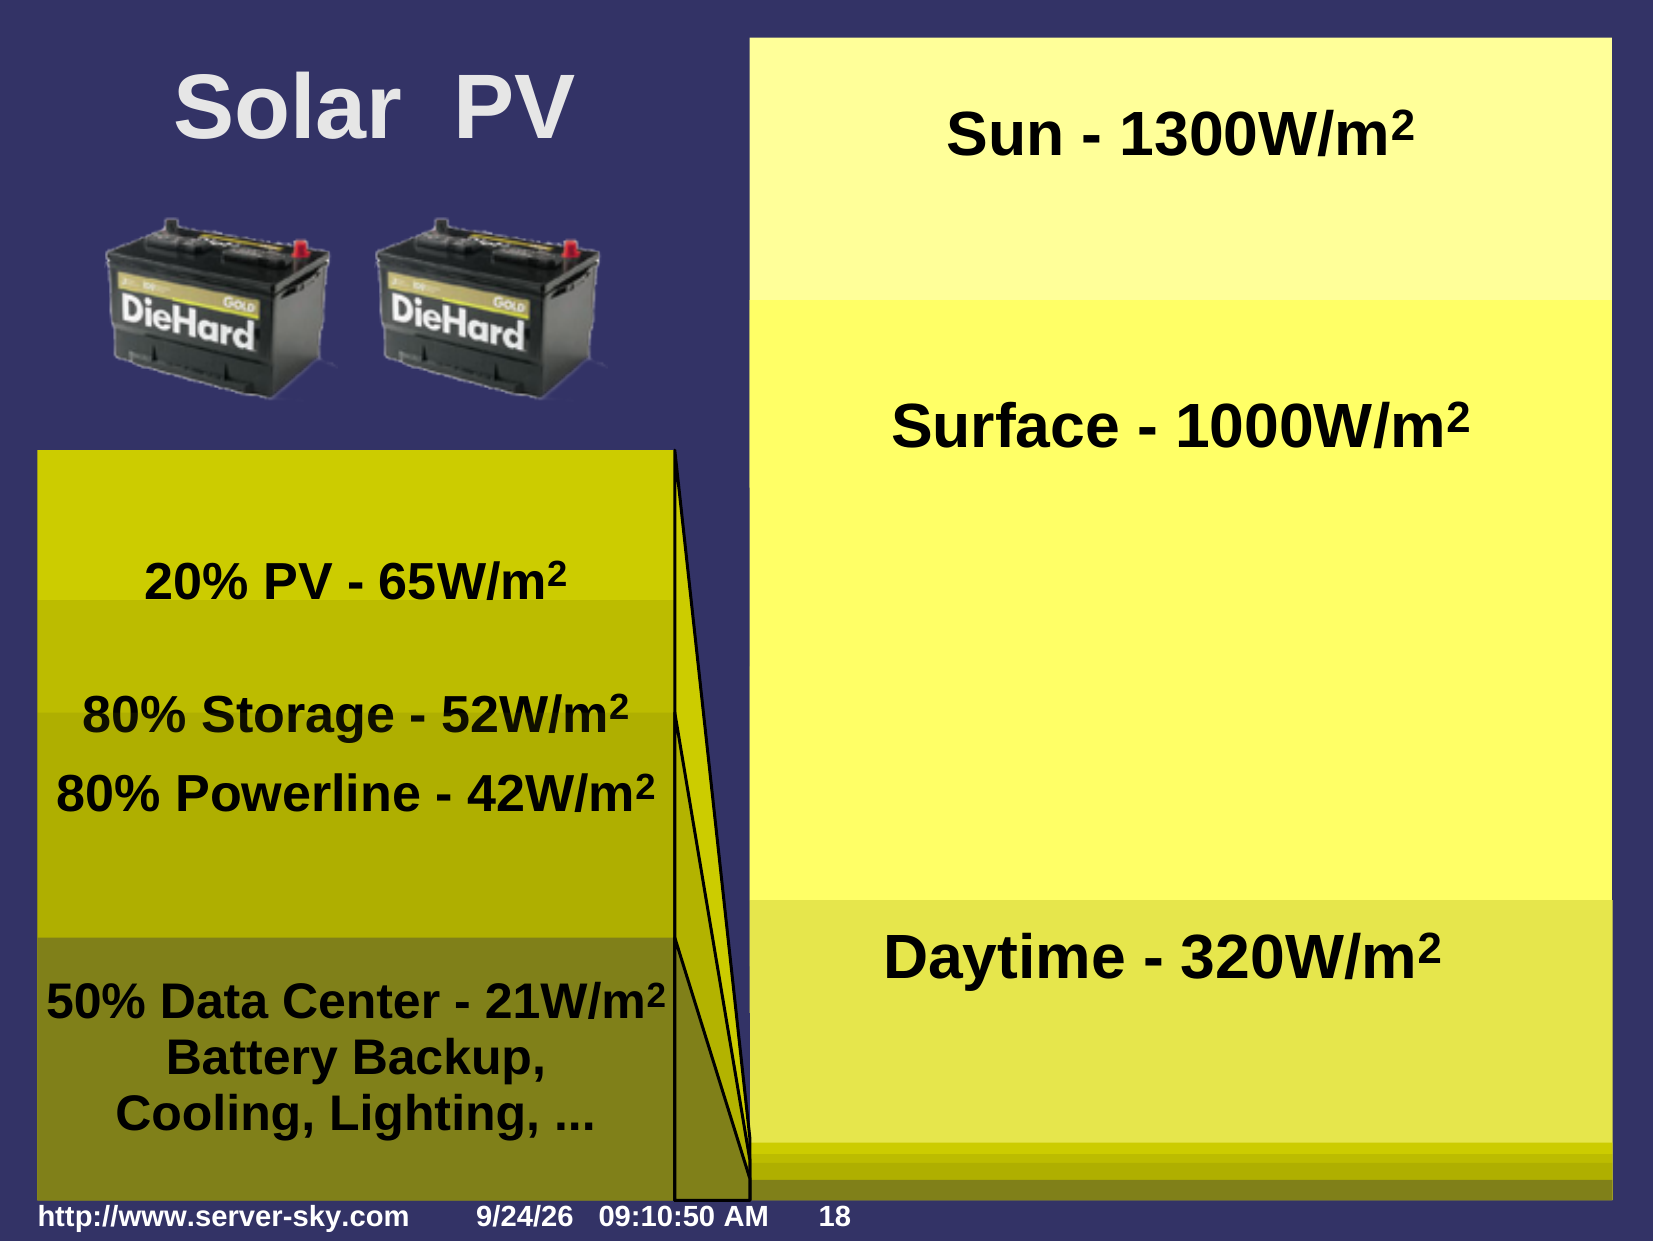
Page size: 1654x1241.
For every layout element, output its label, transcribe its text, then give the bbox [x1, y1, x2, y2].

text_box 80% Powerline - 42W/m2 [37, 712, 674, 937]
title Solar PV [0, 37, 750, 177]
text_box 20% PV - 65W/m2 [37, 450, 674, 600]
picture [104, 214, 338, 413]
text_box Surface - 1000W/m2 [749, 300, 1612, 900]
text_box Daytime - 320W/m2 [749, 900, 1612, 1013]
text_box [674, 450, 1613, 1201]
picture [374, 214, 608, 413]
text_box 80% Storage - 52W/m2 \ [37, 600, 674, 712]
text_box Sun - 1300W/m2 [749, 37, 1612, 300]
text_box 50% Data Center - 21W/m2 Battery Backup, Cooling, Lighting, ... [37, 937, 674, 1201]
